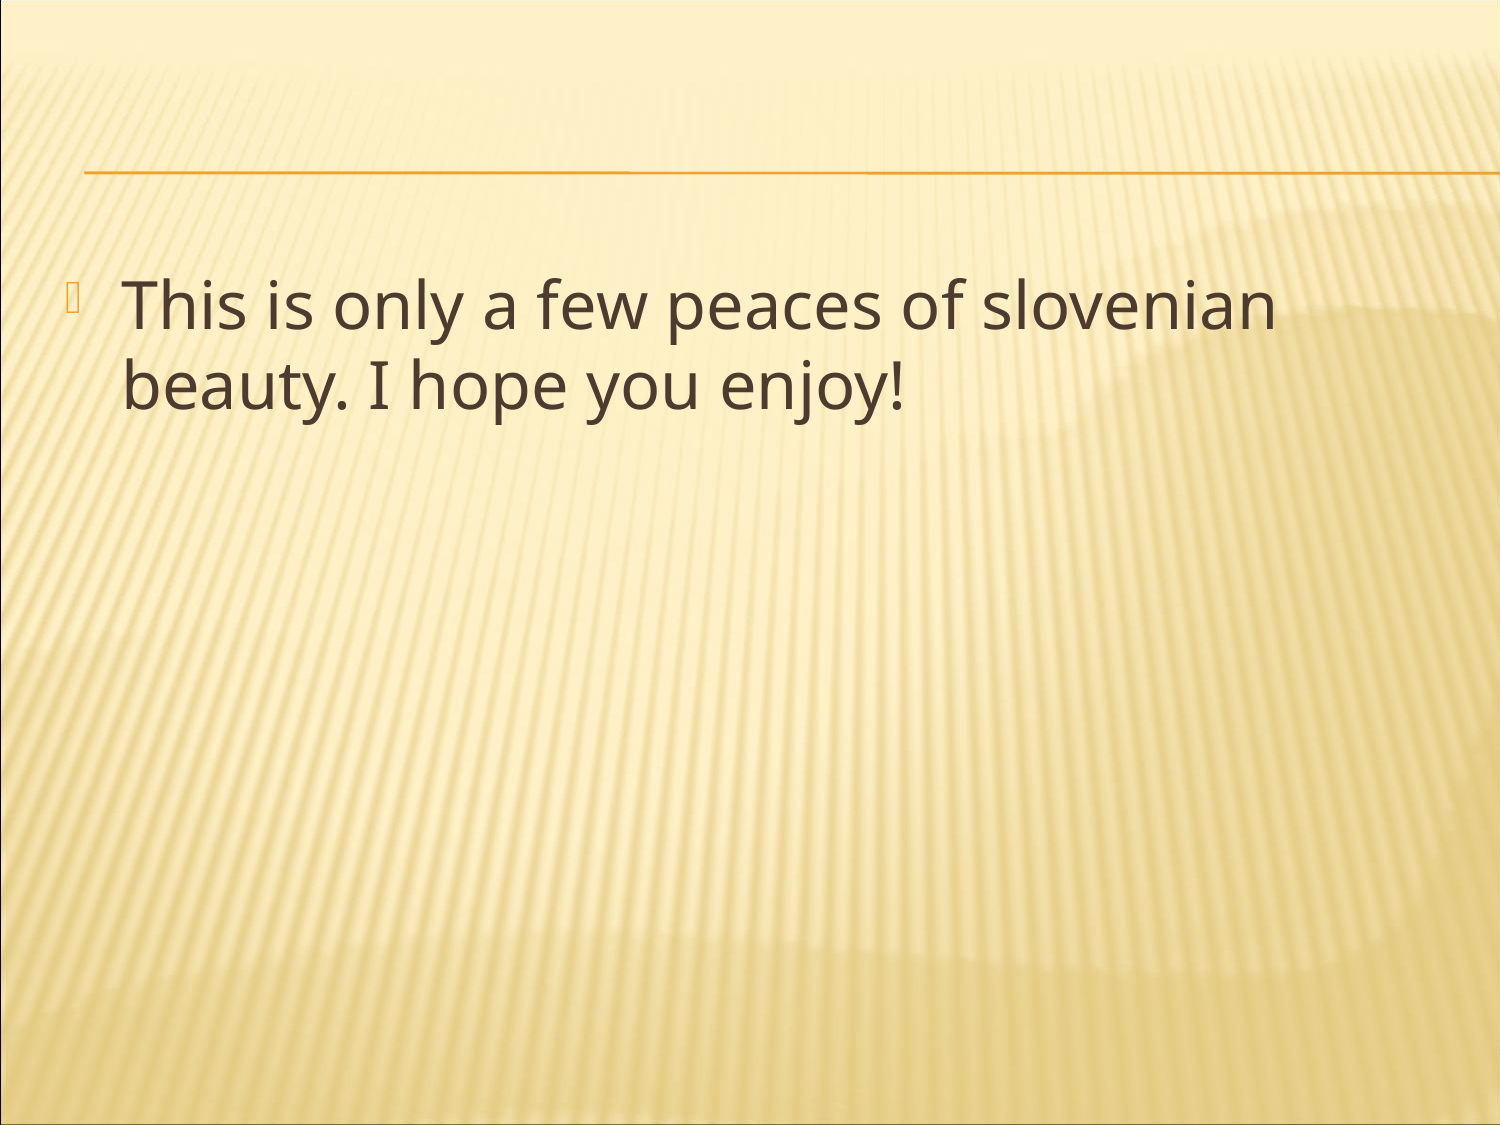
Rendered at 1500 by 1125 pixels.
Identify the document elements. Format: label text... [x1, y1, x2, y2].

picture [0, 0, 1500, 1125]
list This is only a few peaces of slovenian beauty. I hope you enjoy! [50, 254, 1475, 998]
